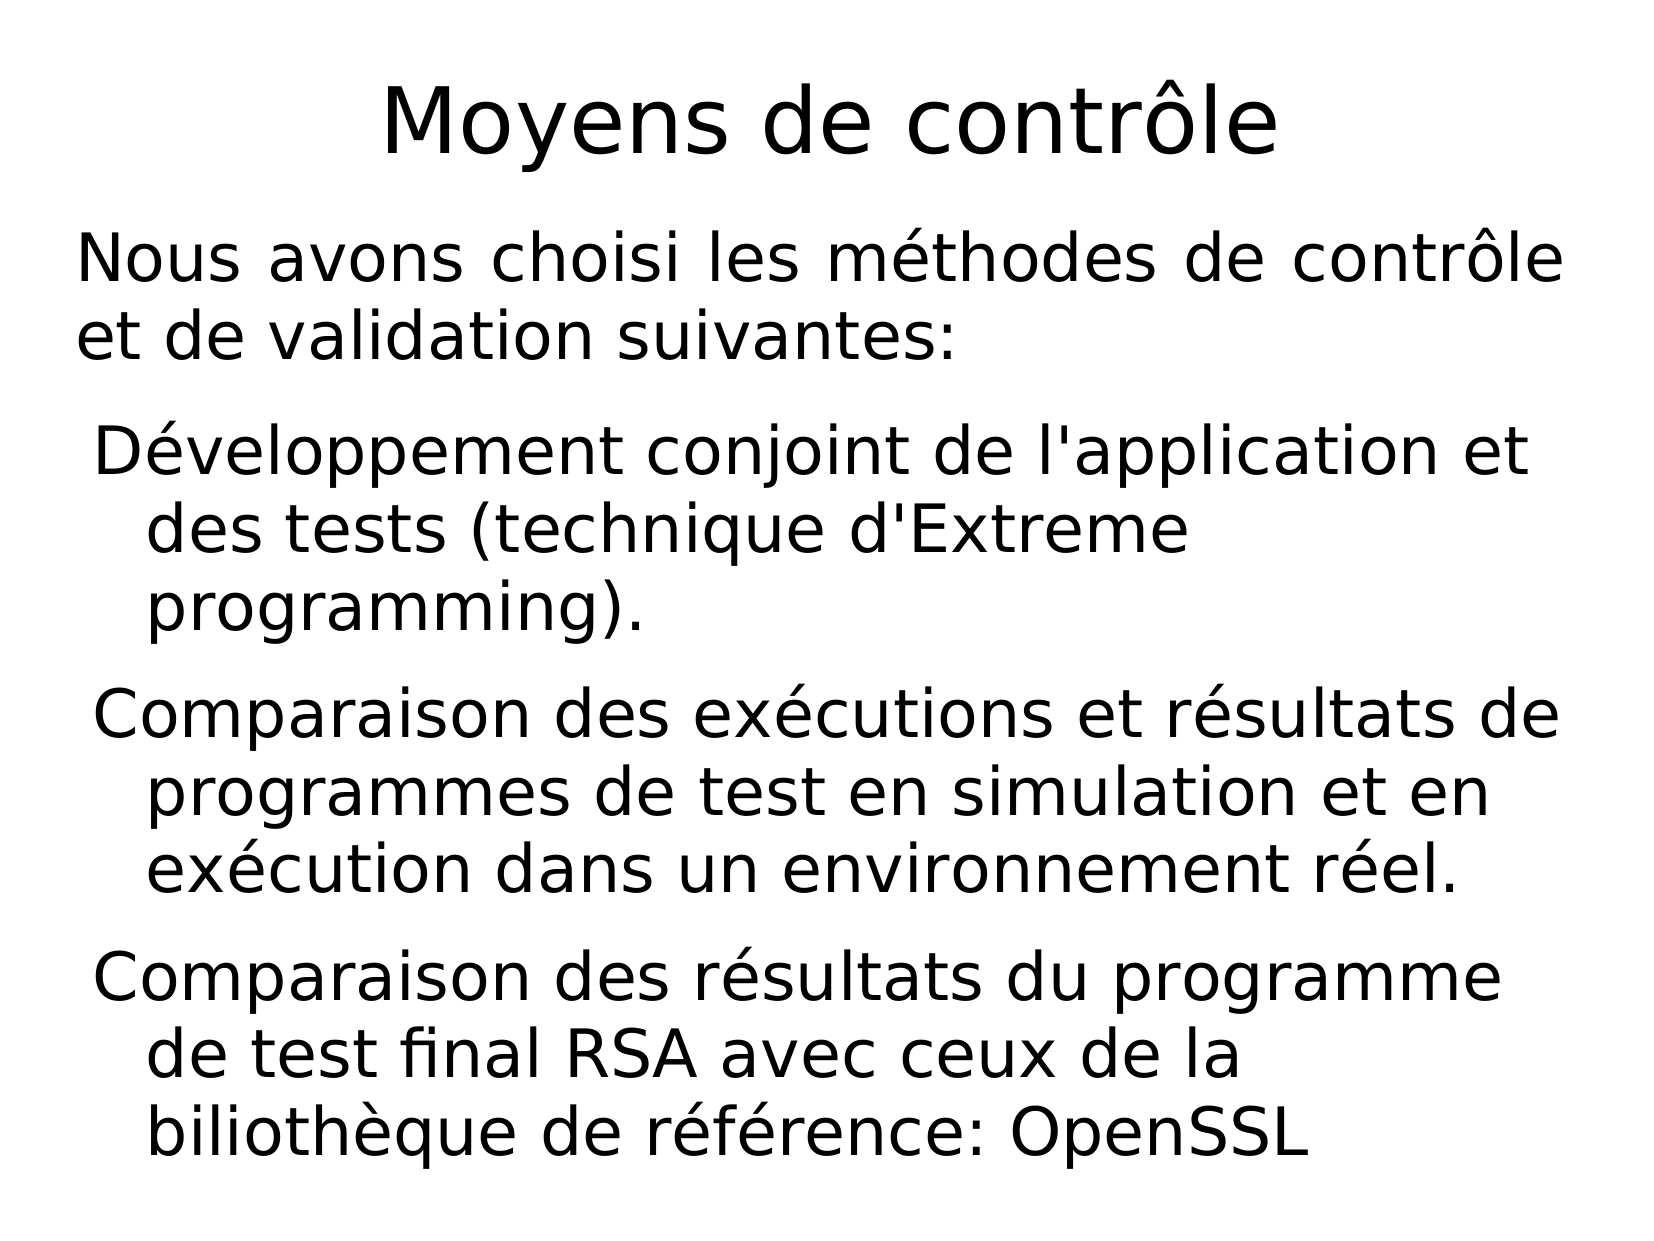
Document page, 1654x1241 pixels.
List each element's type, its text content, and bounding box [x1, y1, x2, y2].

list Développement conjoint de l'application et des tests (technique d'Extreme programming). Comparaison des exécutions et résultats de programmes de test en simulation et en exécution dans un environnement réel. Comparaison des résultats du programme de test final RSA avec ceux de la biliothèque de référence: OpenSSL [75, 412, 1576, 1172]
title Moyens de contrôle [86, 17, 1576, 226]
subtitle Nous avons choisi les méthodes de contrôle et de validation suivantes: [75, 219, 1568, 376]
